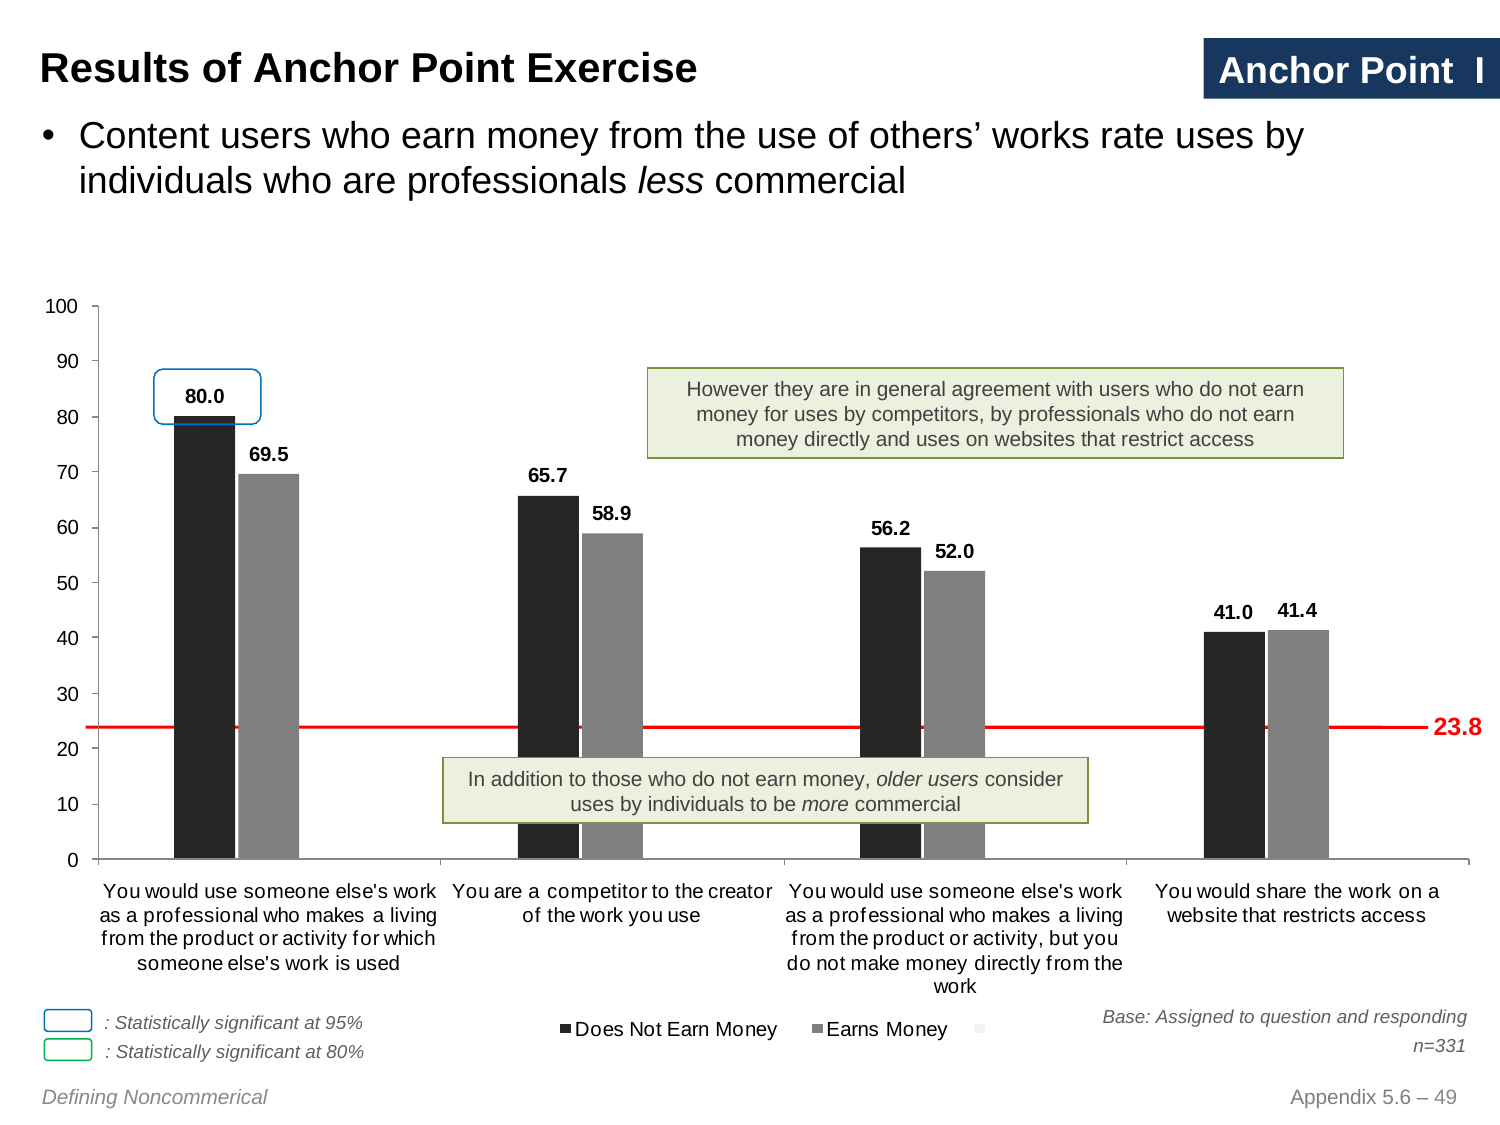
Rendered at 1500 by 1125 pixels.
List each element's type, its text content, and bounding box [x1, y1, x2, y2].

text_box Base: Assigned to question and responding [1023, 996, 1482, 1035]
text_box In addition to those who do not earn money, older users consider uses by individuals to be more commercial [443, 757, 1089, 823]
text_box 23.8 [1418, 703, 1500, 749]
text_box n=331 [1166, 1035, 1482, 1064]
text_box However they are in general agreement with users who do not earn money for uses by competitors, by professionals who do not earn money directly and uses on websites that restrict access [647, 367, 1344, 459]
picture [46, 1040, 90, 1057]
text_box Content users who earn money from the use of others’ works rate uses by individuals who are professionals less commercial [27, 103, 1366, 210]
picture [46, 1011, 89, 1030]
text_box : Statistically significant at 95% [89, 1003, 586, 1042]
text_box Anchor Point I [1203, 38, 1500, 99]
text_box Defining Noncommerical [27, 1066, 503, 1125]
text_box Appendix 5.6 – <number> [1121, 1066, 1472, 1125]
text_box Results of Anchor Point Exercise [24, 27, 1288, 110]
text_box : Statistically significant at 80% [90, 1042, 569, 1071]
picture [0, 272, 1500, 1057]
